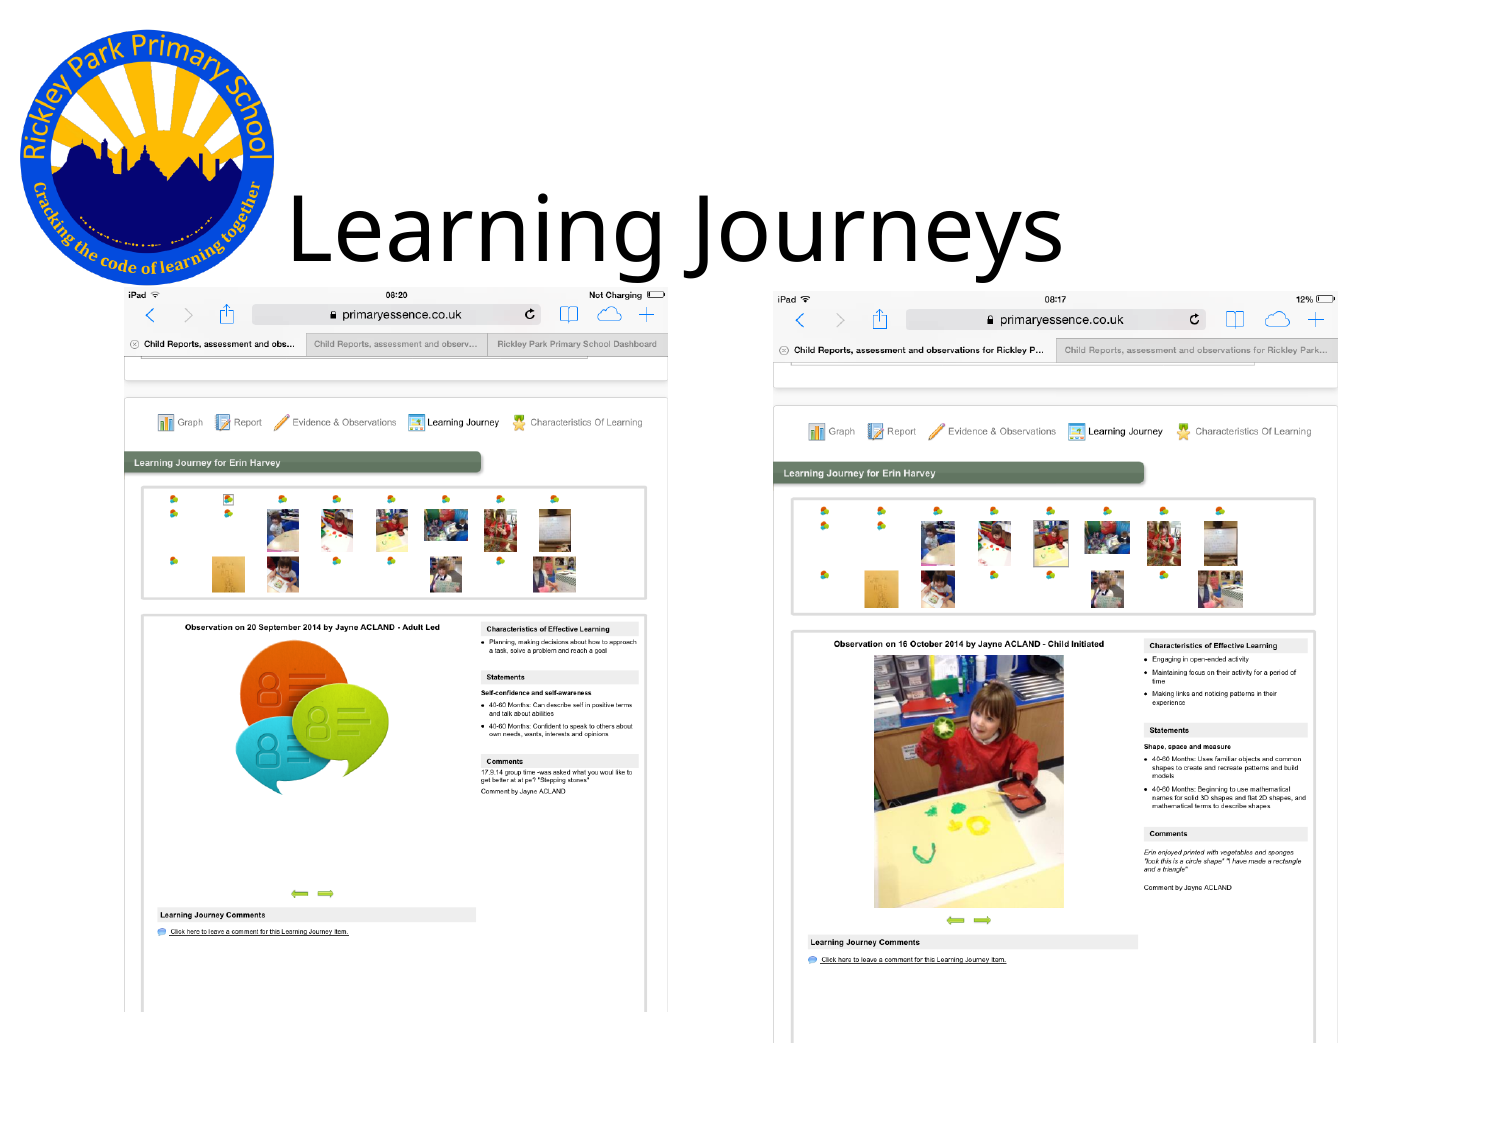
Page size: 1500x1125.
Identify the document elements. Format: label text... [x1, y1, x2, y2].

picture [773, 291, 1338, 1043]
title Learning Journeys [112, 24, 1240, 288]
picture [17, 29, 668, 1012]
